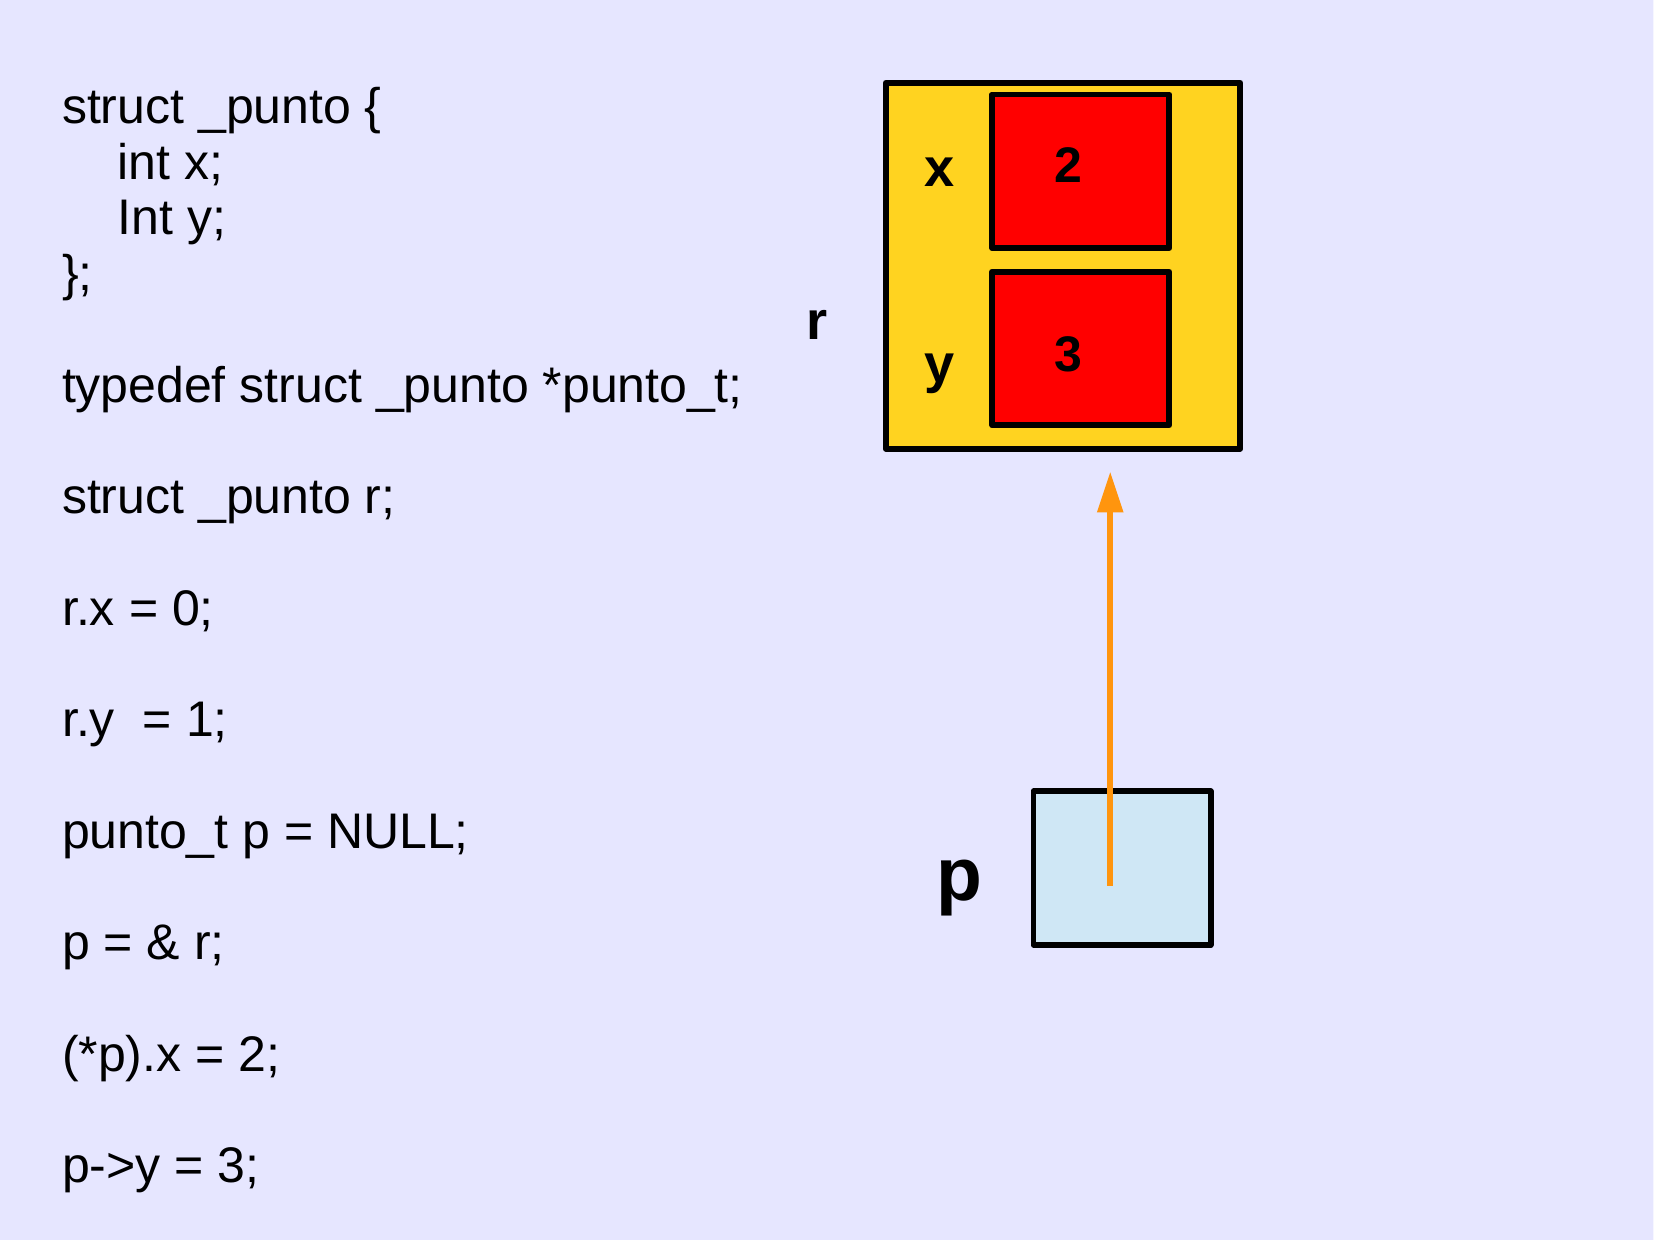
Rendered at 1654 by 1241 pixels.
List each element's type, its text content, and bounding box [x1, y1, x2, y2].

text_box p [921, 824, 1033, 924]
text_box 2 [1039, 130, 1123, 201]
text_box r [791, 283, 875, 359]
text_box [885, 82, 1241, 449]
text_box [1033, 791, 1211, 945]
text_box struct _punto { int x; Int y; }; typedef struct _punto *punto_t; struct _punto r; r.x = 0; r.y = 1; punto_t p = NULL; p = & r; (*p).x = 2; p->y = 3; [47, 70, 863, 1241]
text_box y [909, 326, 993, 402]
text_box 3 [1039, 318, 1123, 390]
text_box x [909, 129, 993, 206]
